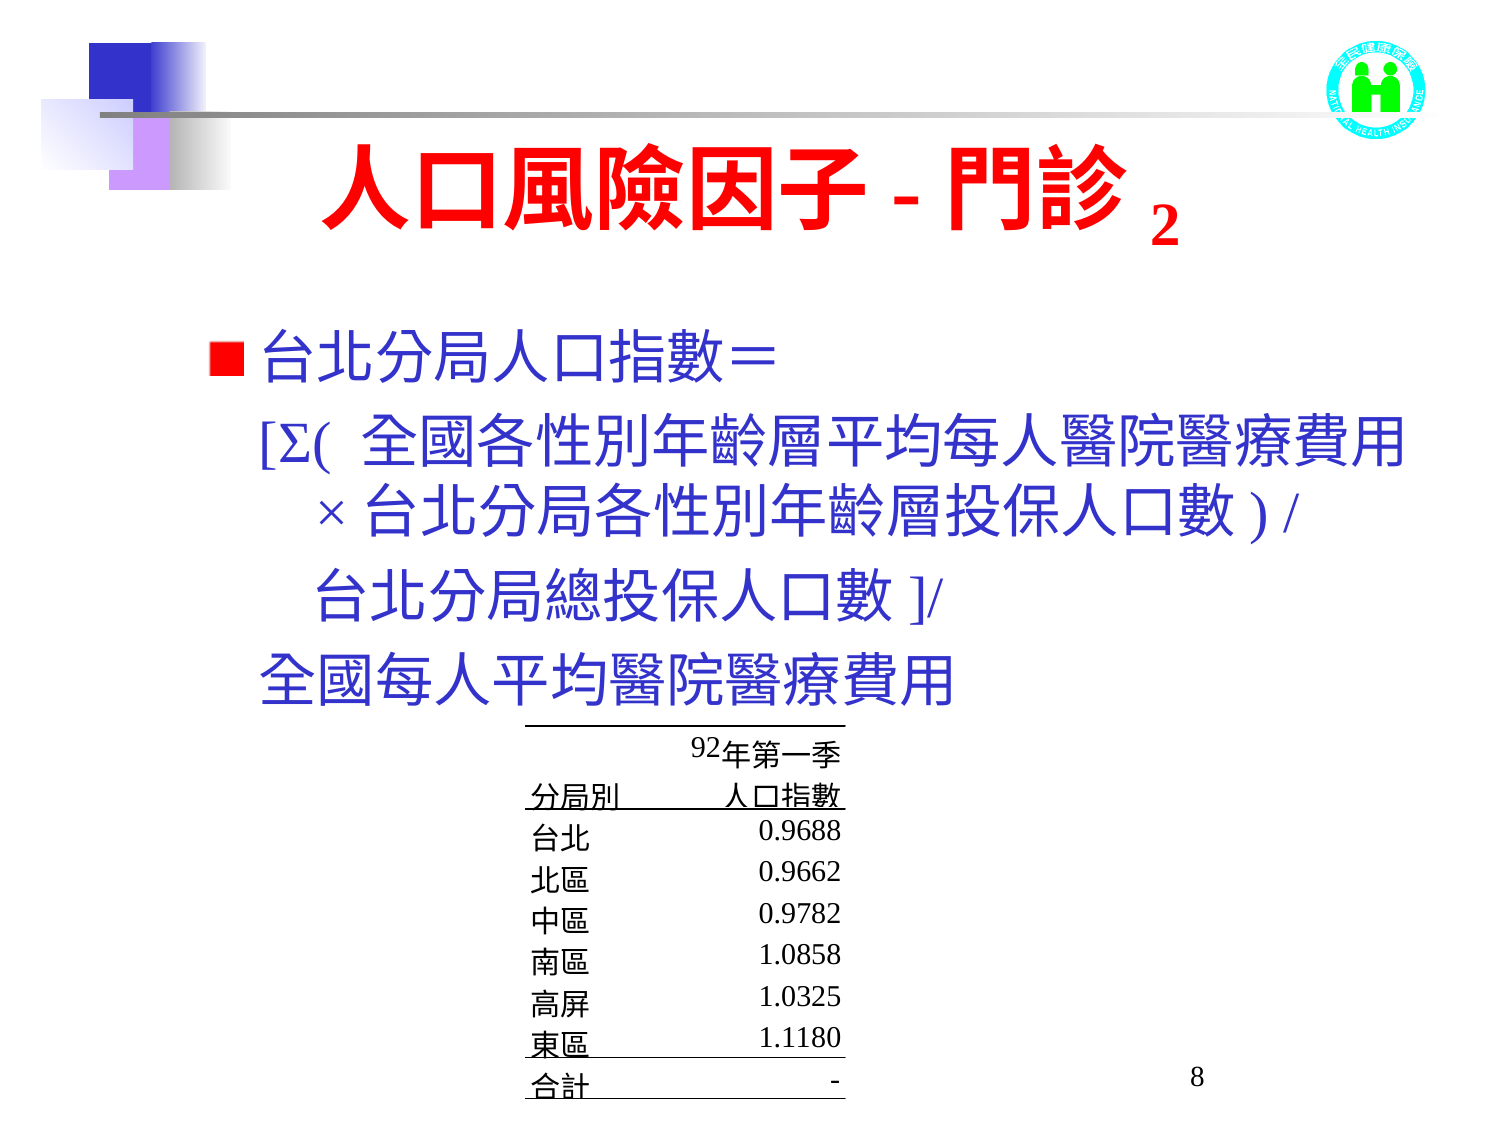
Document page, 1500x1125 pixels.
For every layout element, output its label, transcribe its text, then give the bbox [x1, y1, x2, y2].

title 人口風險因子-門診2 [112, 99, 1388, 288]
list 台北分局人口指數＝ [Σ( 全國各性別年齡層平均每人醫院醫療費用×台北分局各性別年齡層投保人口數) / 台北分局總投保人口數]/ 全國每人平均醫院醫療費用 [187, 312, 1463, 726]
chart [525, 725, 848, 1101]
text_box [1175, 1050, 1488, 1125]
